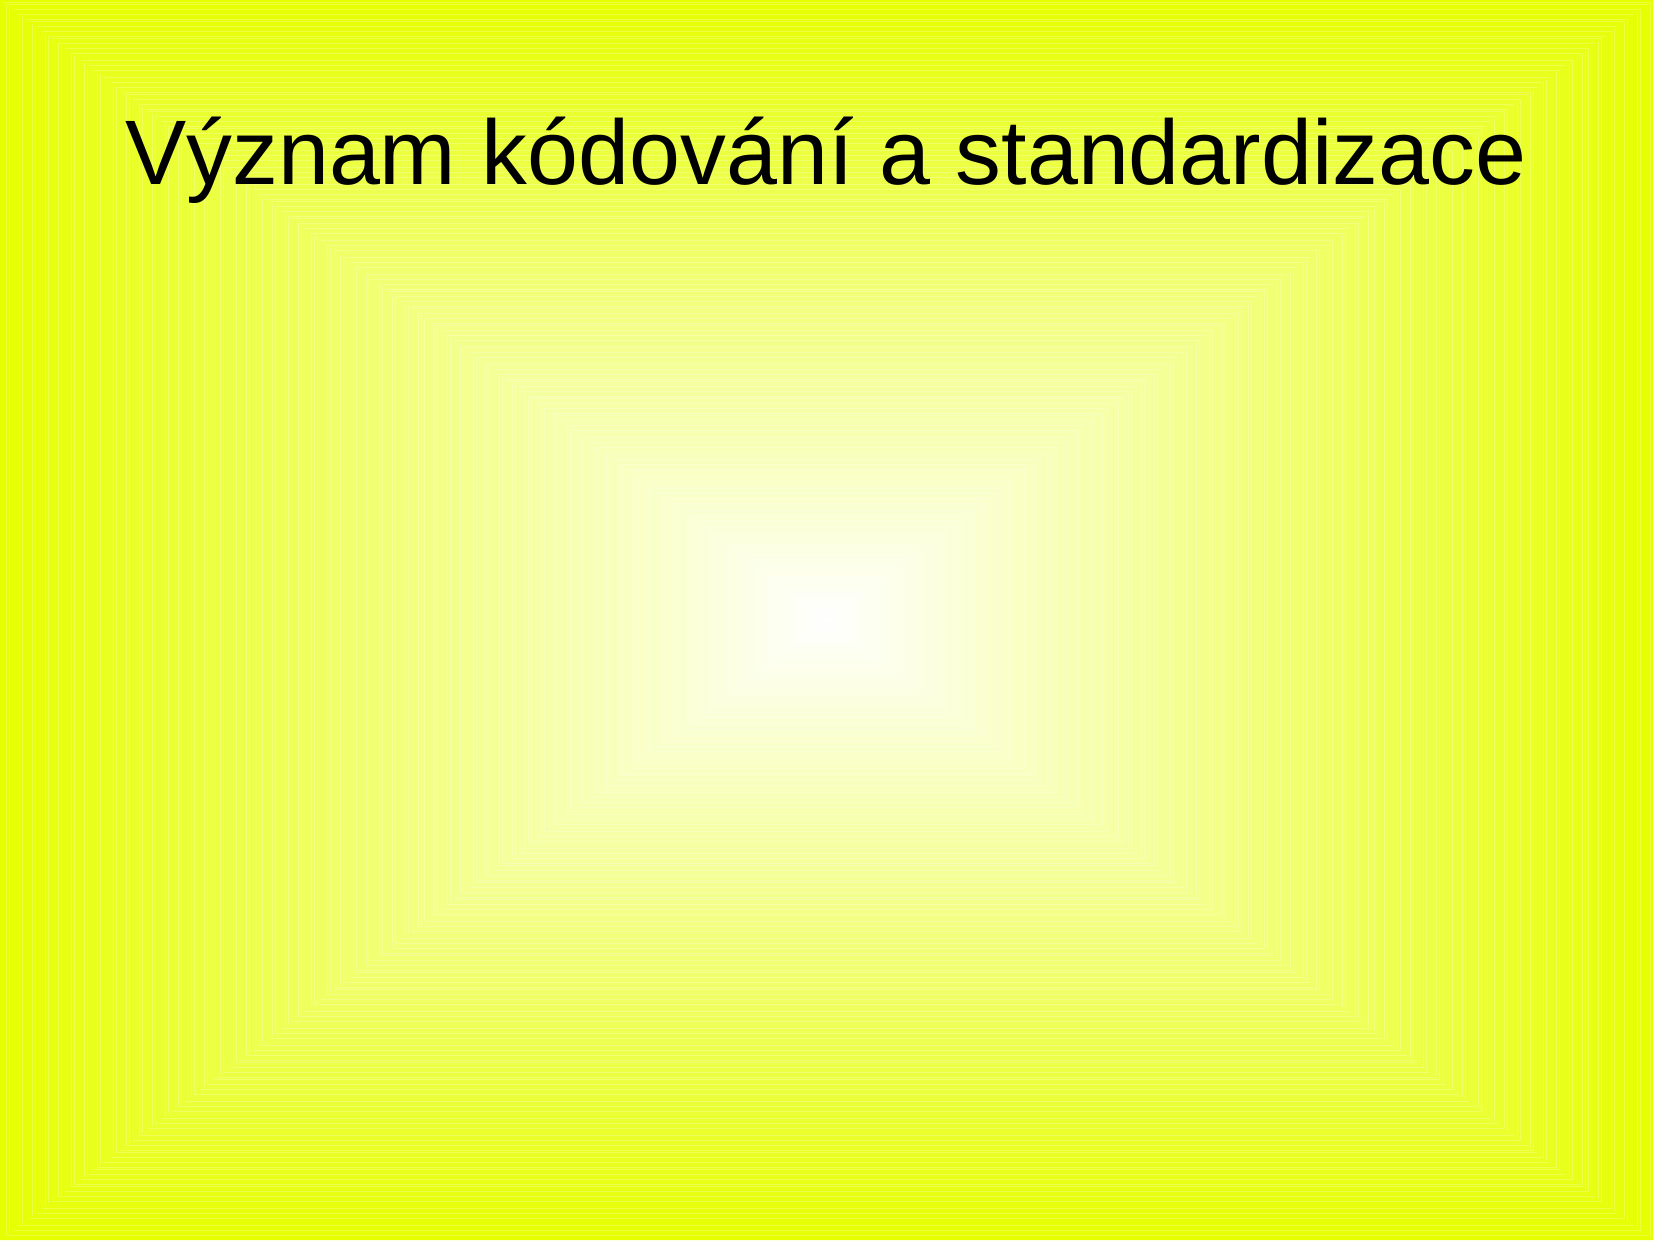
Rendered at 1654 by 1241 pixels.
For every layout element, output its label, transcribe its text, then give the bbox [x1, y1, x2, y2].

title Význam kódování a standardizace [82, 49, 1571, 257]
